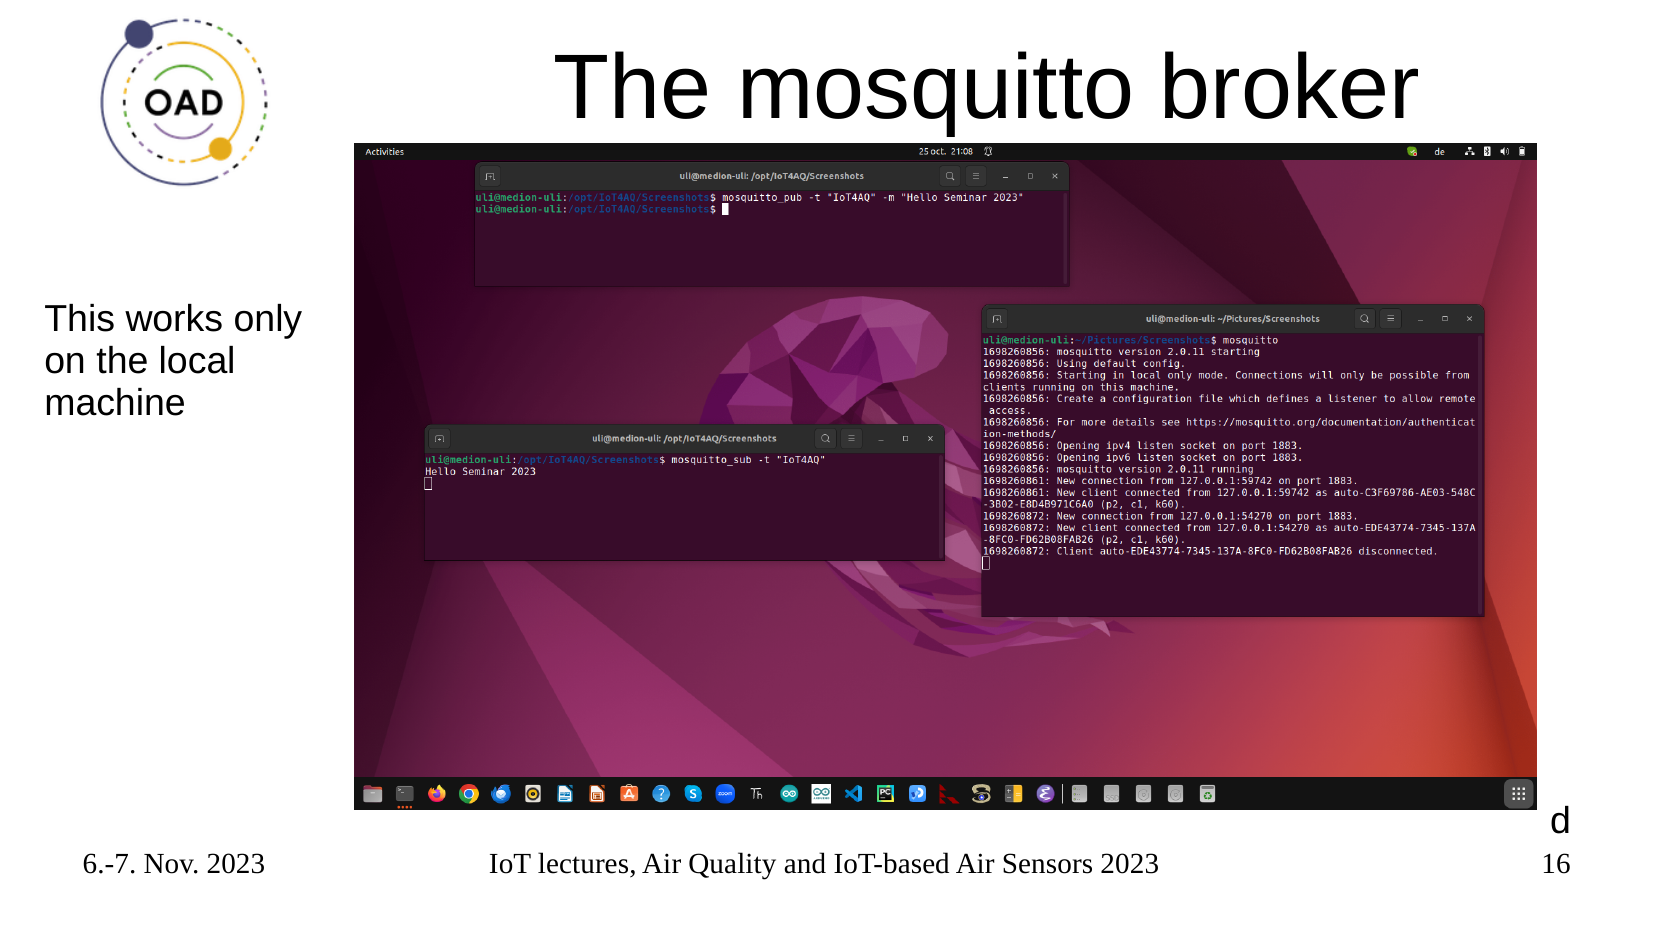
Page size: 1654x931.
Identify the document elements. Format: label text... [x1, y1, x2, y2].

text_box This works only on the local machine [29, 290, 318, 432]
picture [59, 4, 303, 207]
text_box d [1535, 791, 1586, 849]
title The mosquitto broker [403, 9, 1571, 165]
picture [354, 143, 1537, 810]
